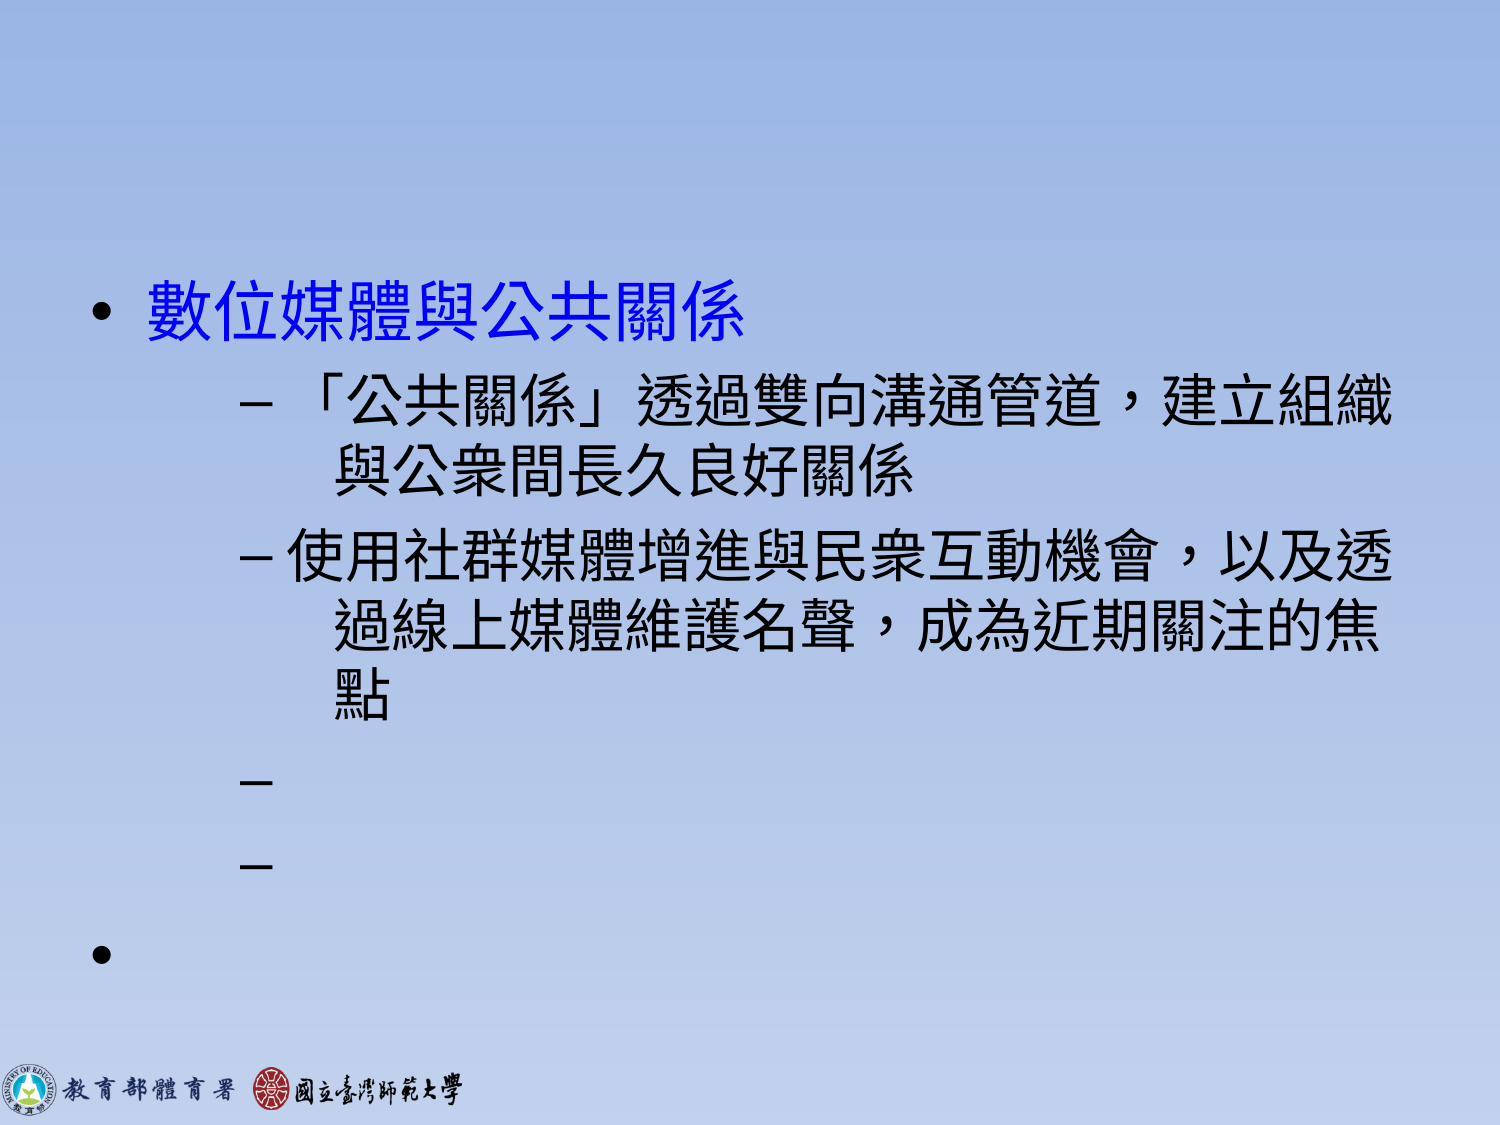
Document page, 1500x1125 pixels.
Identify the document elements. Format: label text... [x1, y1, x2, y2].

list 數位媒體與公共關係 「公共關係」透過雙向溝通管道，建立組織與公衆間長久良好關係 使用社群媒體增進與民衆互動機會，以及透過線上媒體維護名聲，成為近期關注的焦點 [75, 262, 1426, 1005]
